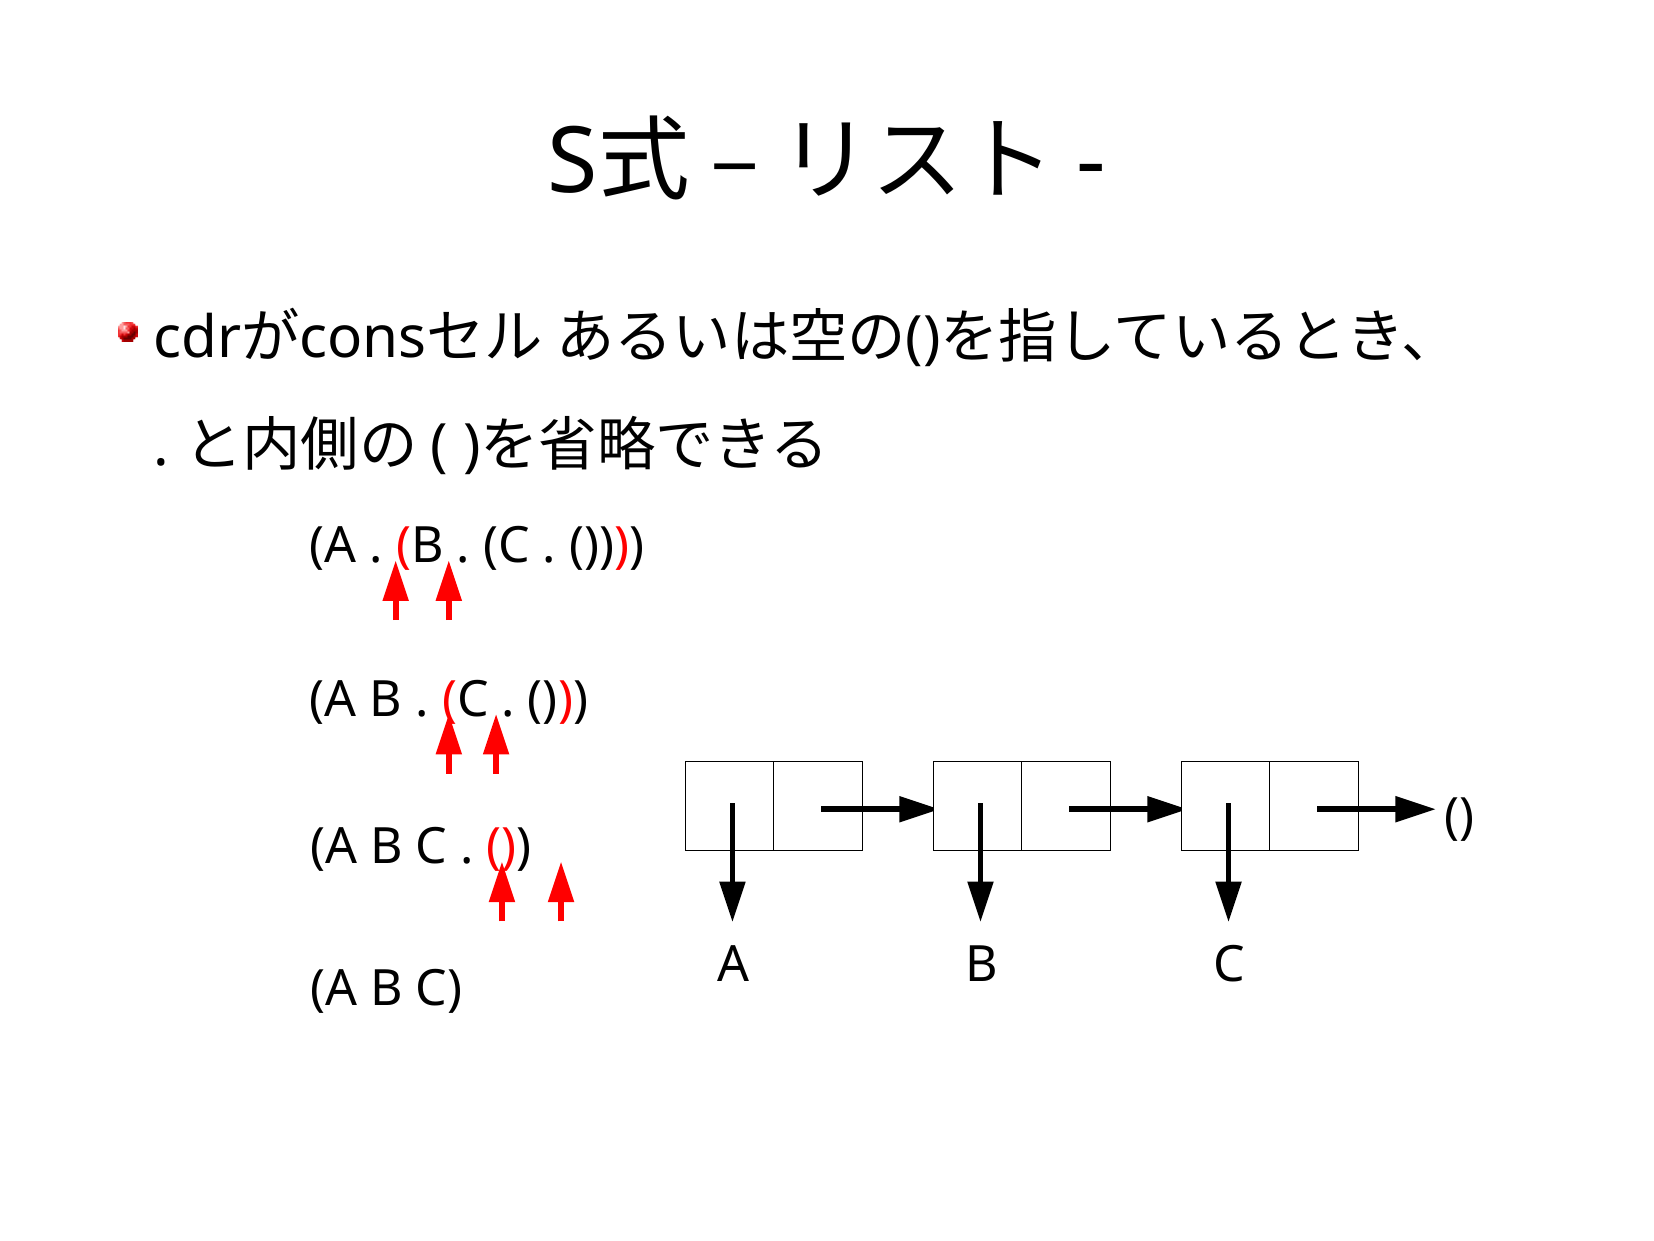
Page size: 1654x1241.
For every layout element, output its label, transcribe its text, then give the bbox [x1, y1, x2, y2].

list cdrがconsセル あるいは空の()を指しているとき、 . と内側の ( )を省略できる [82, 290, 1571, 1109]
title S式 – リスト - [82, 56, 1571, 250]
text_box [1181, 761, 1359, 851]
text_box (A B C) [295, 944, 501, 1017]
text_box (A . (B . (C . ()))) [295, 501, 825, 574]
text_box [933, 761, 1111, 851]
text_box B [951, 920, 1006, 992]
text_box () [1429, 772, 1510, 845]
text_box [685, 761, 863, 851]
text_box C [1199, 920, 1254, 992]
text_box A [702, 920, 758, 992]
text_box (A B . (C . ())) [295, 655, 725, 727]
text_box (A B C . ()) [295, 803, 626, 875]
